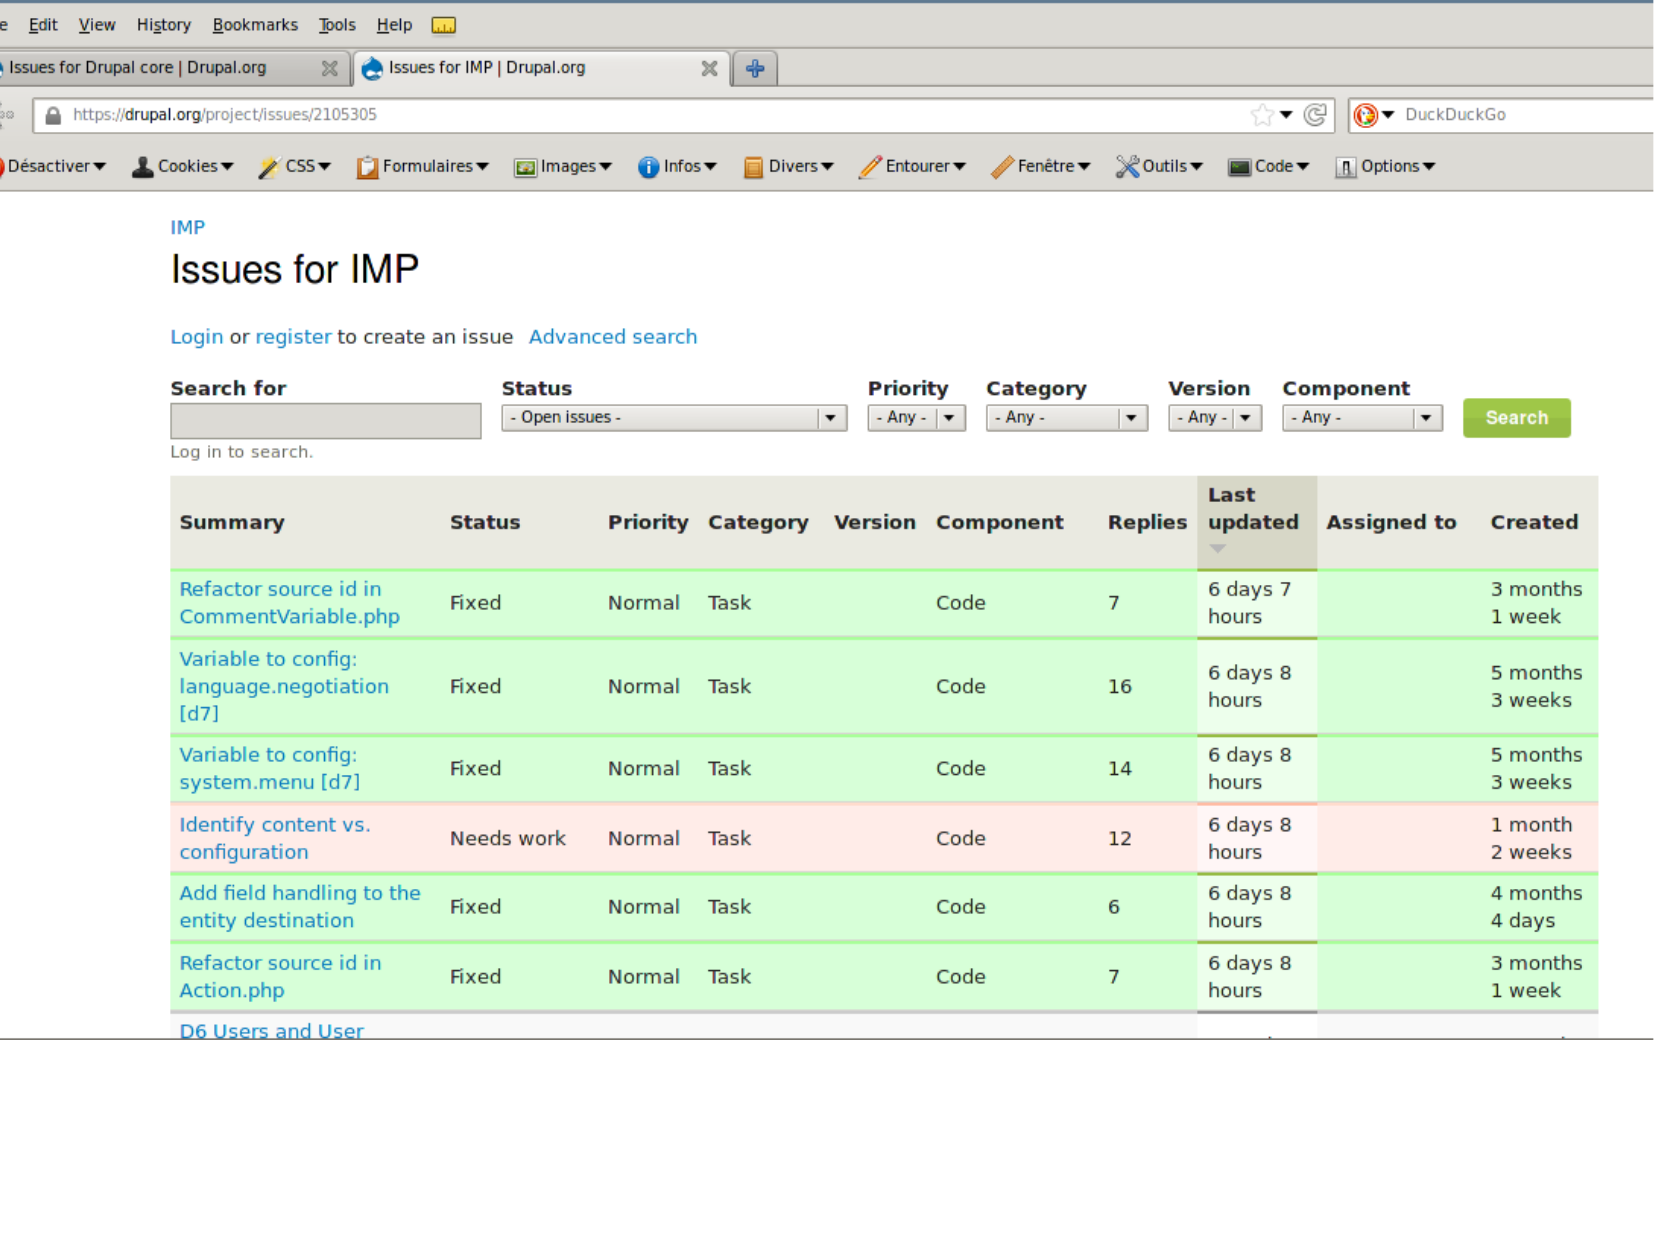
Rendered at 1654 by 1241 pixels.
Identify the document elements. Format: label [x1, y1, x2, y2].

picture [0, 0, 1654, 1040]
